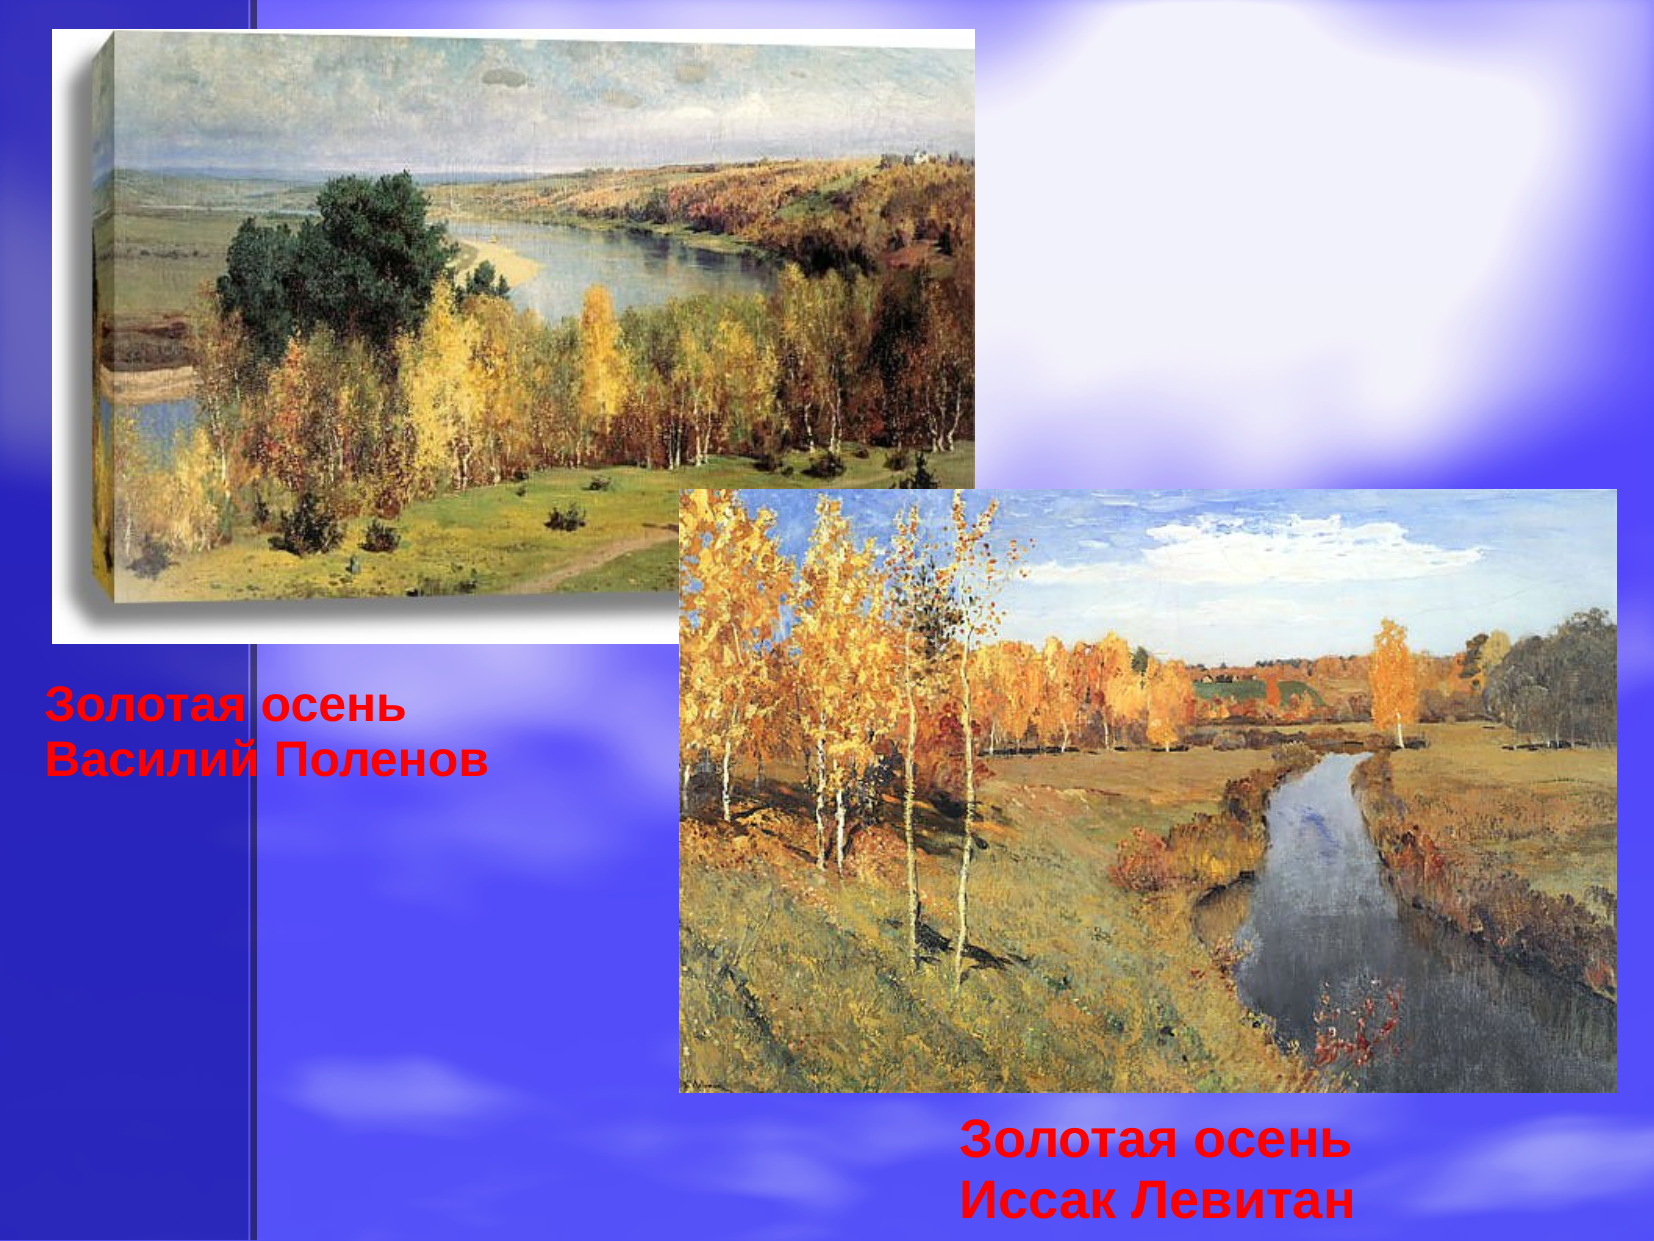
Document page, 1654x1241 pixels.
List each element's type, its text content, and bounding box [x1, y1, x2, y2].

text_box Золотая осень Иссак Левитан [944, 1101, 1565, 1241]
text_box Золотая осень Василий Поленов [29, 668, 609, 798]
picture [52, 29, 1617, 1093]
